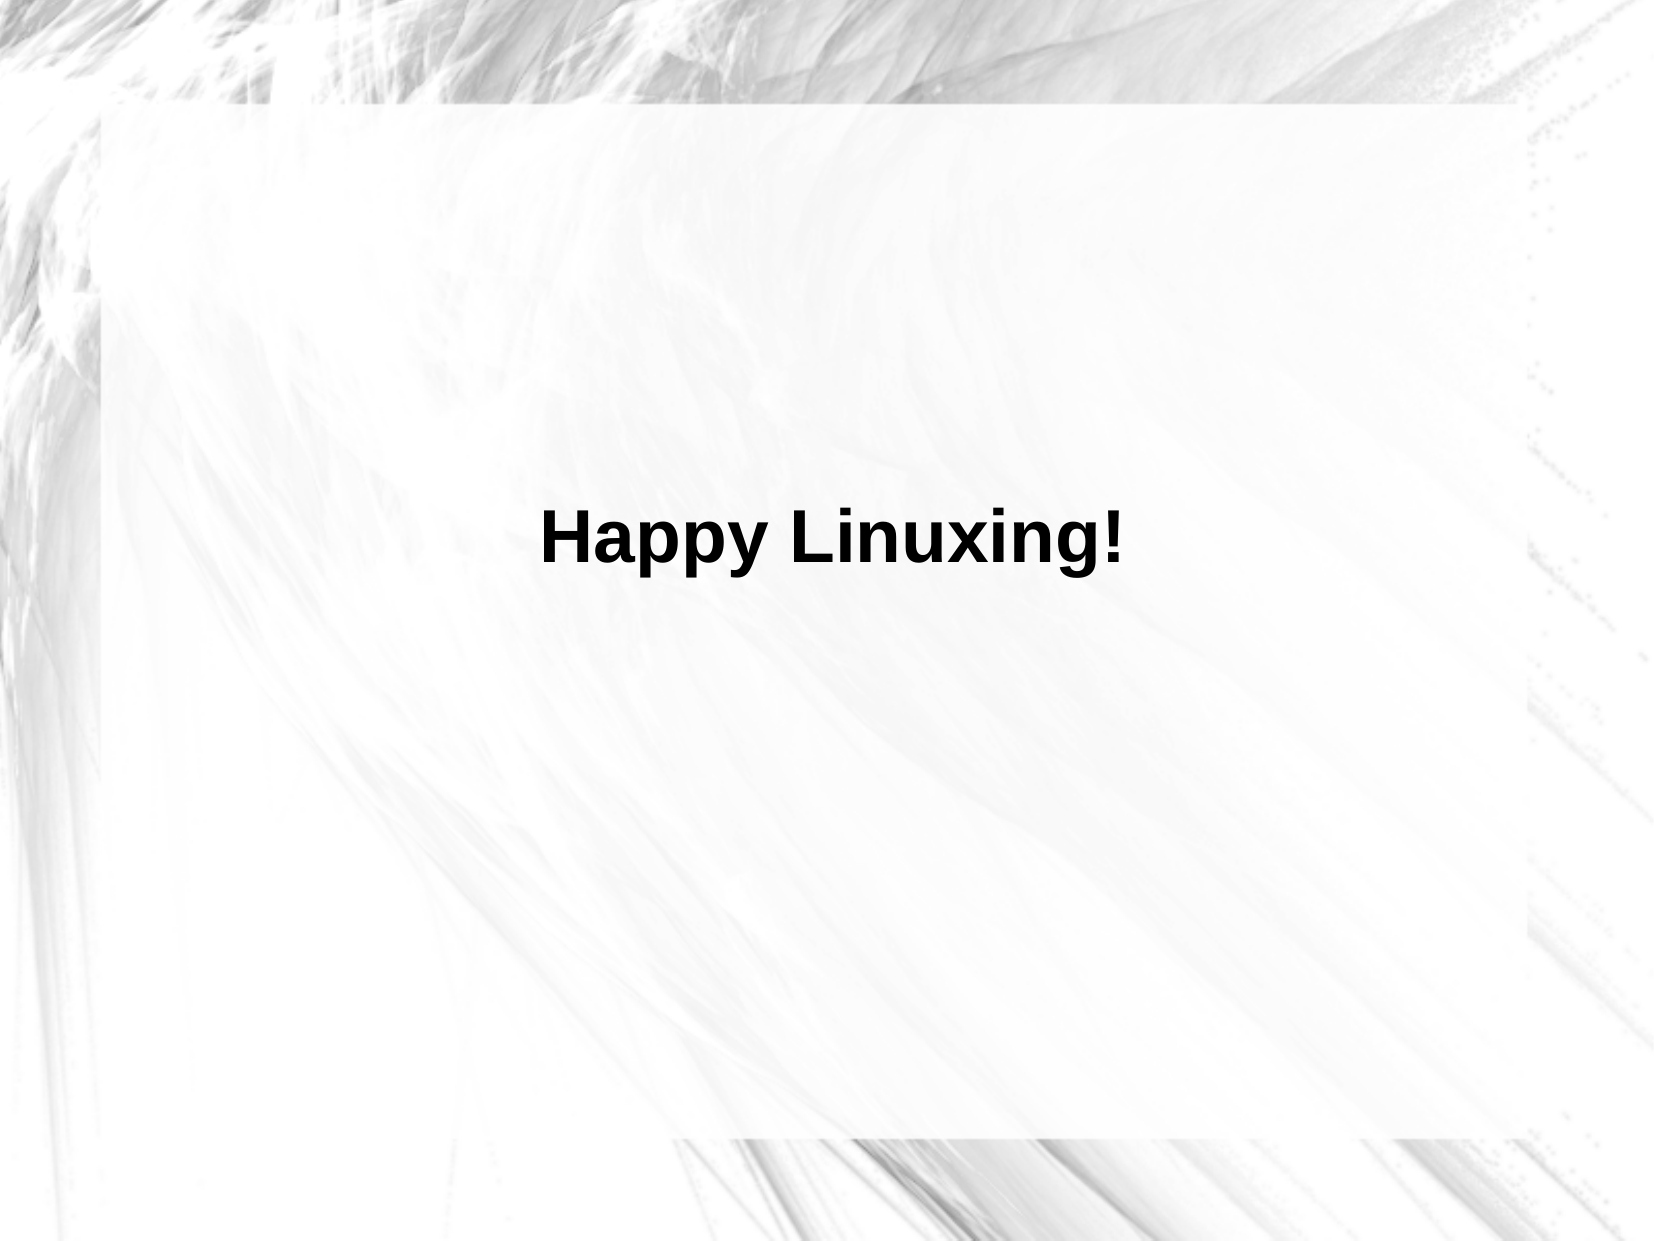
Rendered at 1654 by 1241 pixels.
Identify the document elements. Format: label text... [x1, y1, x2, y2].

picture [0, 0, 1654, 1241]
text_box Happy Linuxing! [525, 487, 1191, 686]
